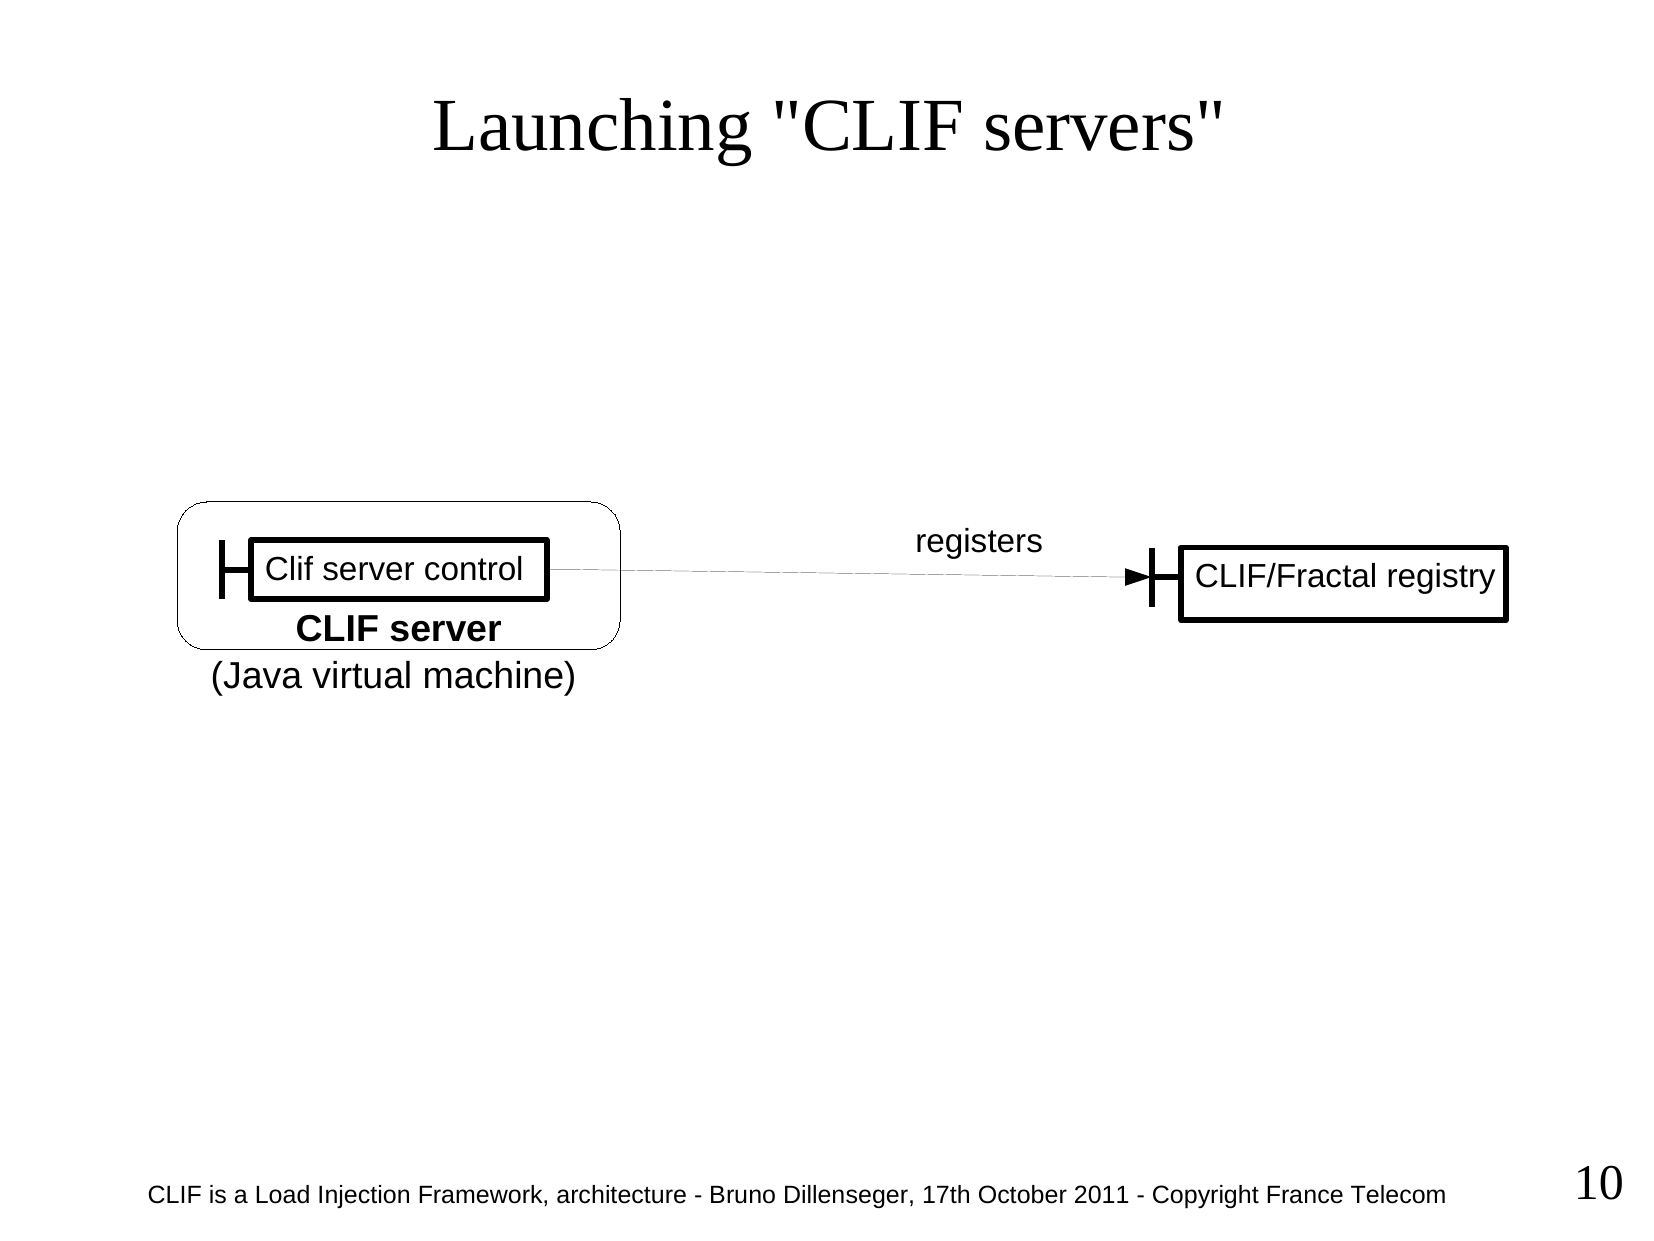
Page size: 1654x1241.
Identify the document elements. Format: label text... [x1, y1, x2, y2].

title Launching "CLIF servers" [123, 59, 1536, 191]
text_box (Java virtual machine) [210, 654, 591, 697]
text_box CLIF server [265, 606, 532, 650]
text_box Clif server control [264, 550, 525, 594]
text_box CLIF/Fractal registry [1194, 557, 1497, 601]
text_box registers [915, 522, 1051, 562]
